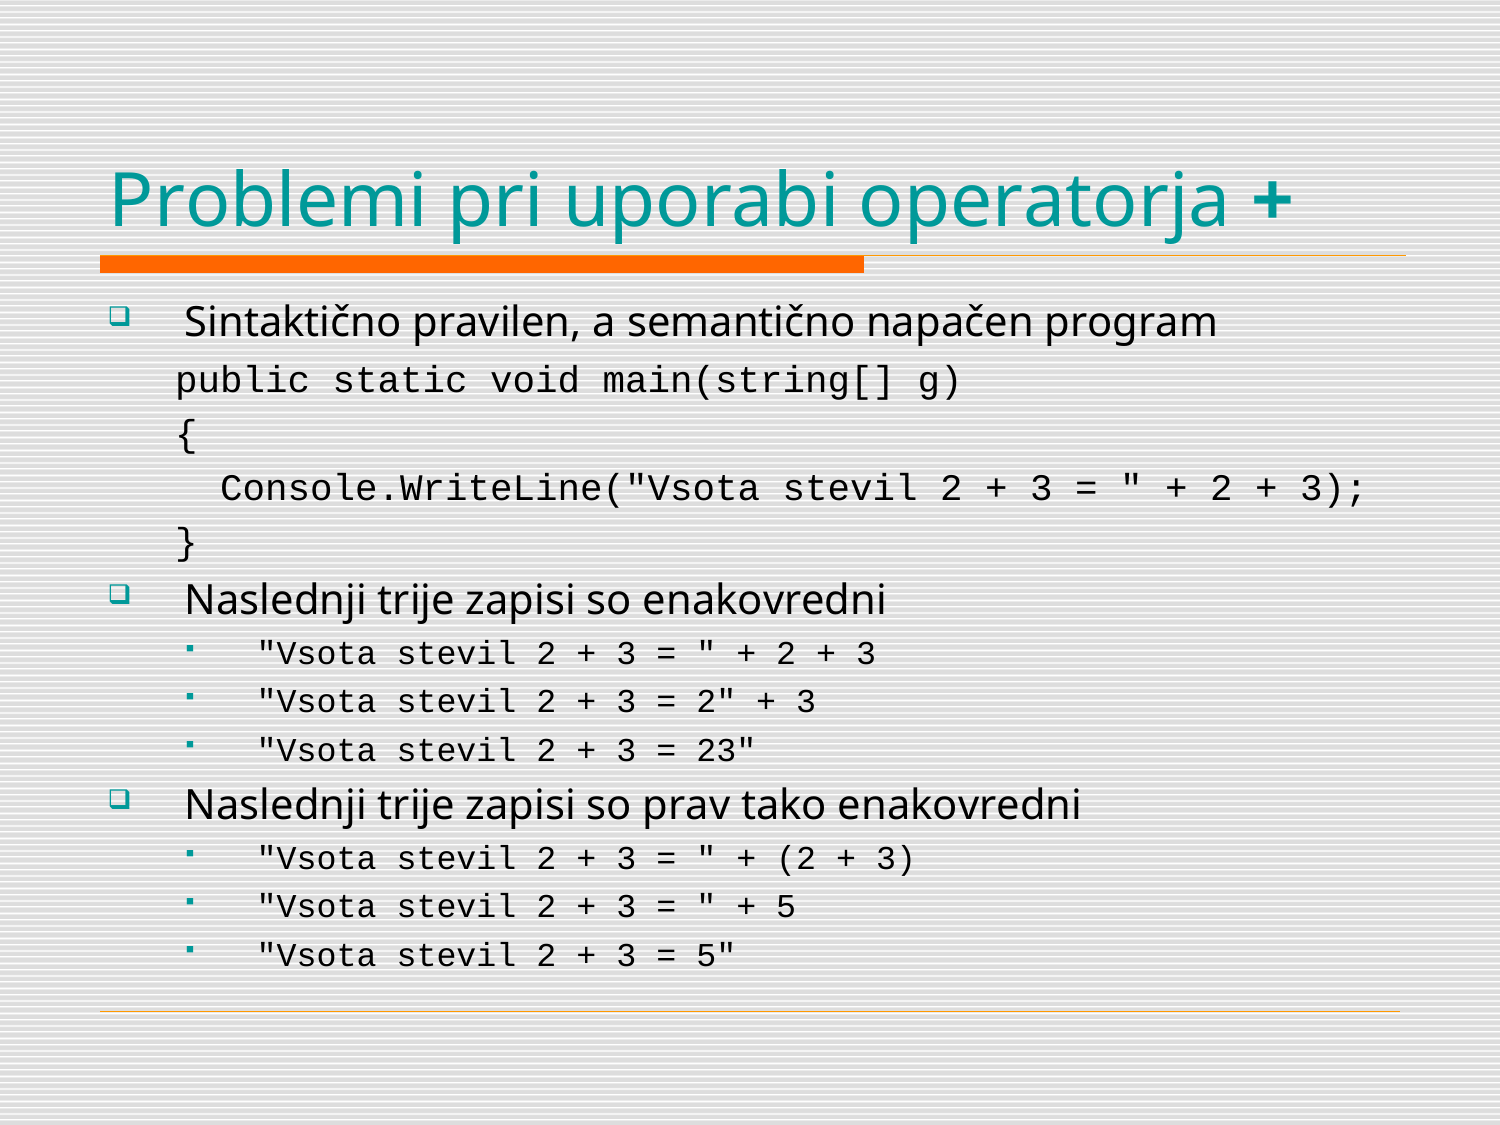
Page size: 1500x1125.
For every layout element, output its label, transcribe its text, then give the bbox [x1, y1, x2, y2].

list Sintaktično pravilen, a semantično napačen program public static void main(string[] g) { Console.WriteLine("Vsota stevil 2 + 3 = " + 2 + 3); } Naslednji trije zapisi so enakovredni "Vsota stevil 2 + 3 = " + 2 + 3 "Vsota stevil 2 + 3 = 2" + 3 "Vsota stevil 2 + 3 = 23" Naslednji trije zapisi so prav tako enakovredni "Vsota stevil 2 + 3 = " + (2 + 3) "Vsota stevil 2 + 3 = " + 5 "Vsota stevil 2 + 3 = 5" [92, 287, 1406, 988]
picture [0, 0, 1500, 1125]
title Problemi pri uporabi operatorja + [94, 49, 1407, 250]
